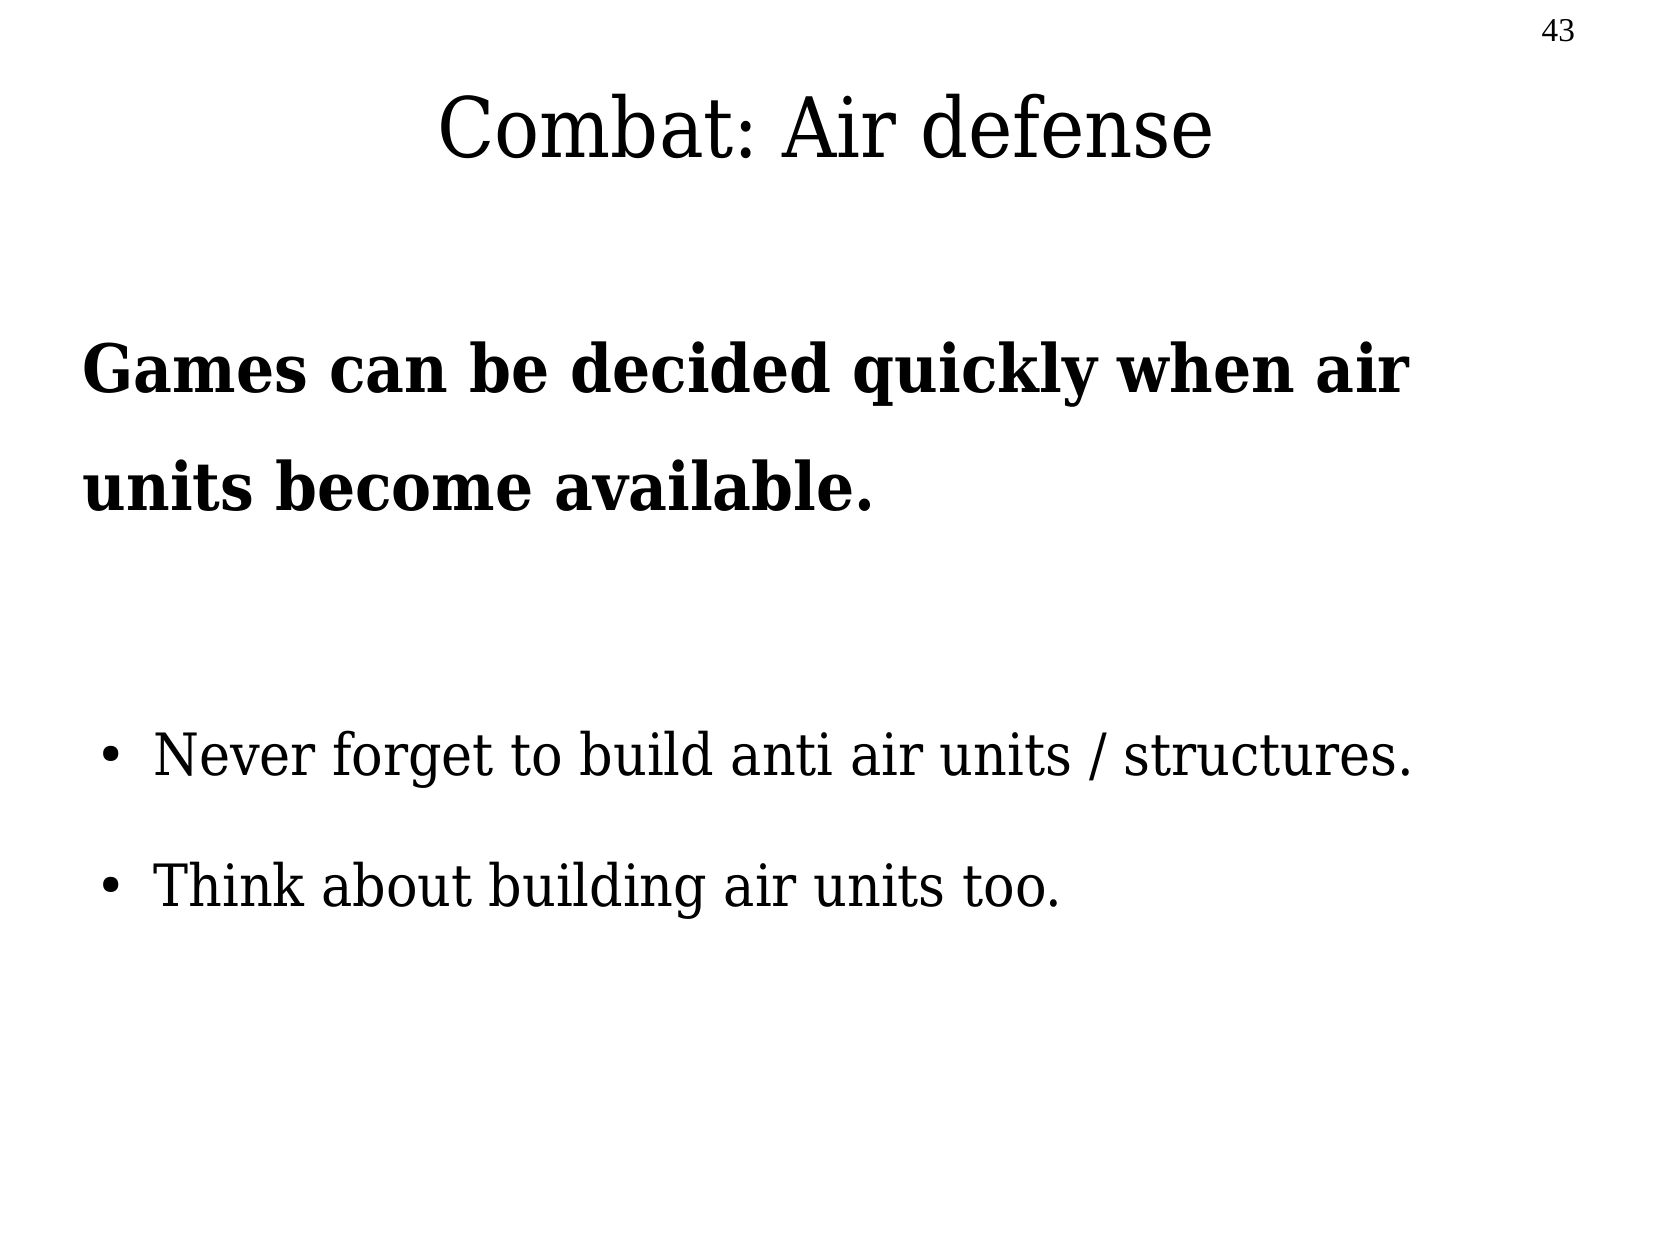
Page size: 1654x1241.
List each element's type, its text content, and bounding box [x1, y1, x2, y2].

list Games can be decided quickly when air units become available. Never forget to build anti air units / structures. Think about building air units too. [82, 290, 1538, 1010]
title Combat: Air defense [82, 49, 1571, 257]
